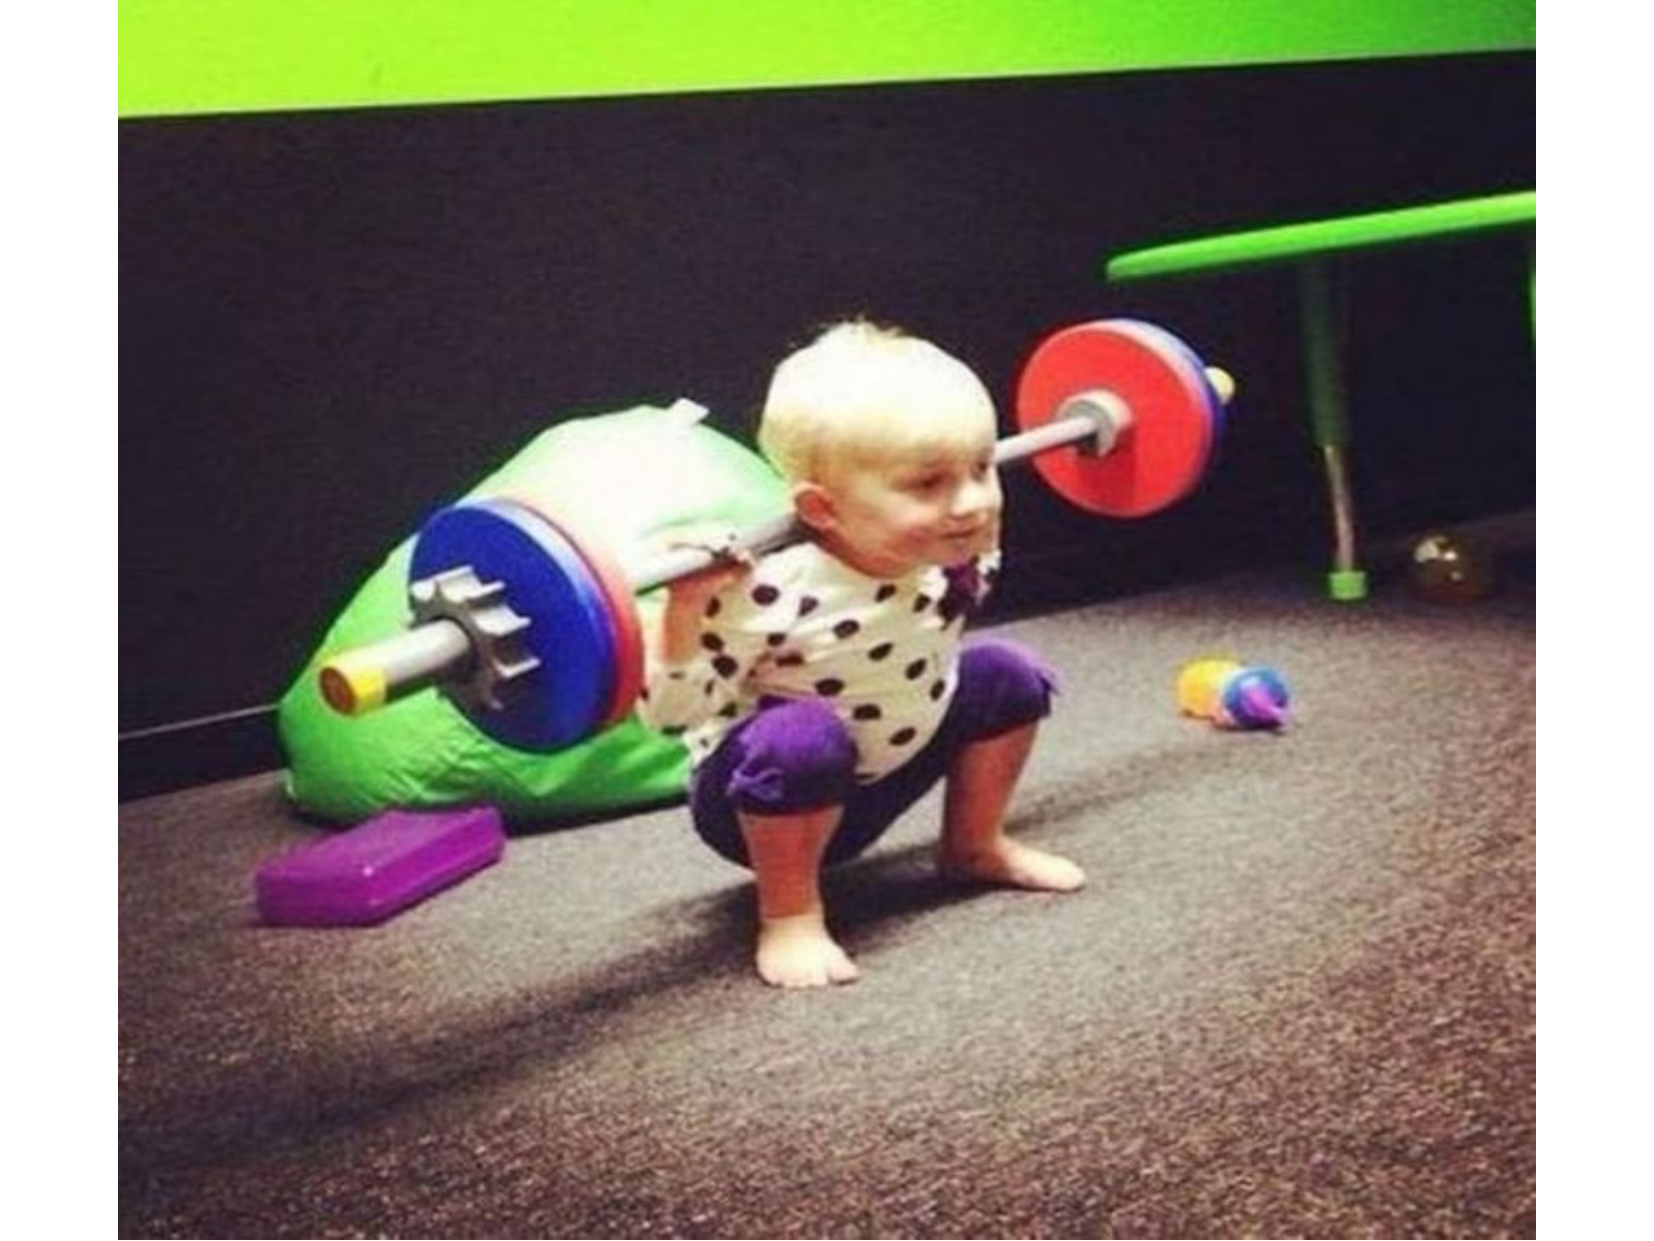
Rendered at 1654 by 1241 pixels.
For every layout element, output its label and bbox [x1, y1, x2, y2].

picture [118, 0, 1536, 1241]
